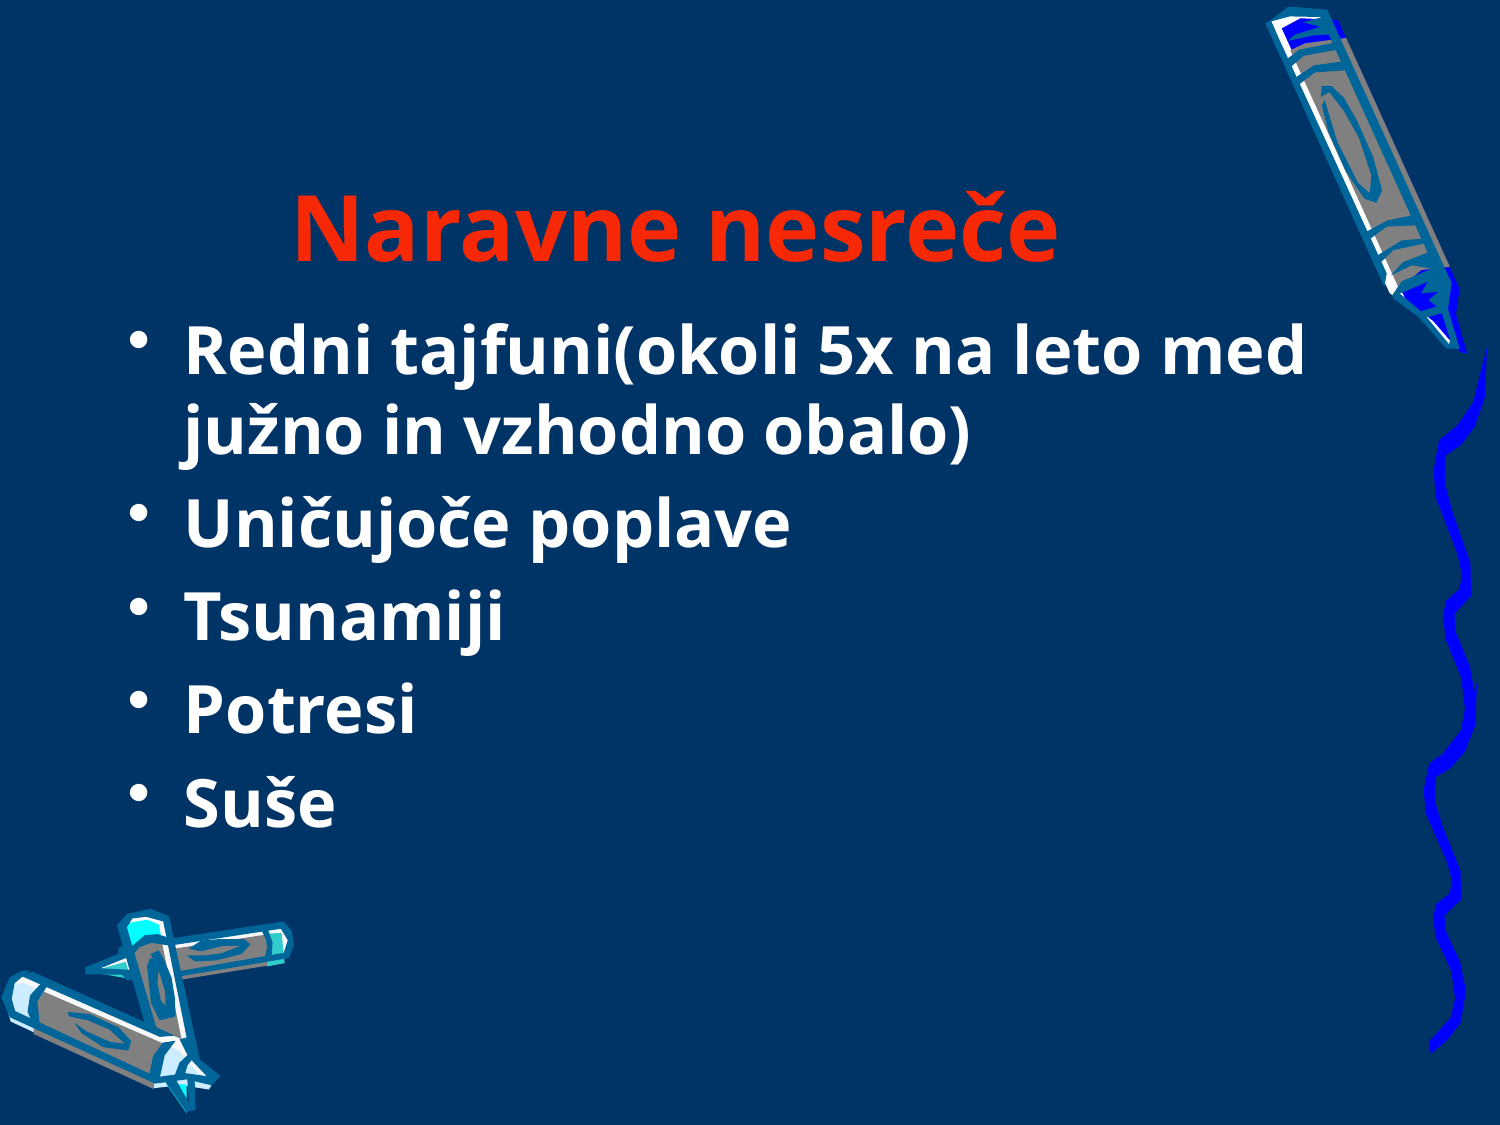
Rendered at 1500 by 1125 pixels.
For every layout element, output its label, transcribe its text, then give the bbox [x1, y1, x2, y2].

list Redni tajfuni(okoli 5x na leto med južno in vzhodno obalo) Uničujoče poplave Tsunamiji Potresi Suše [112, 299, 1375, 900]
title Naravne nesreče [112, 24, 1240, 288]
